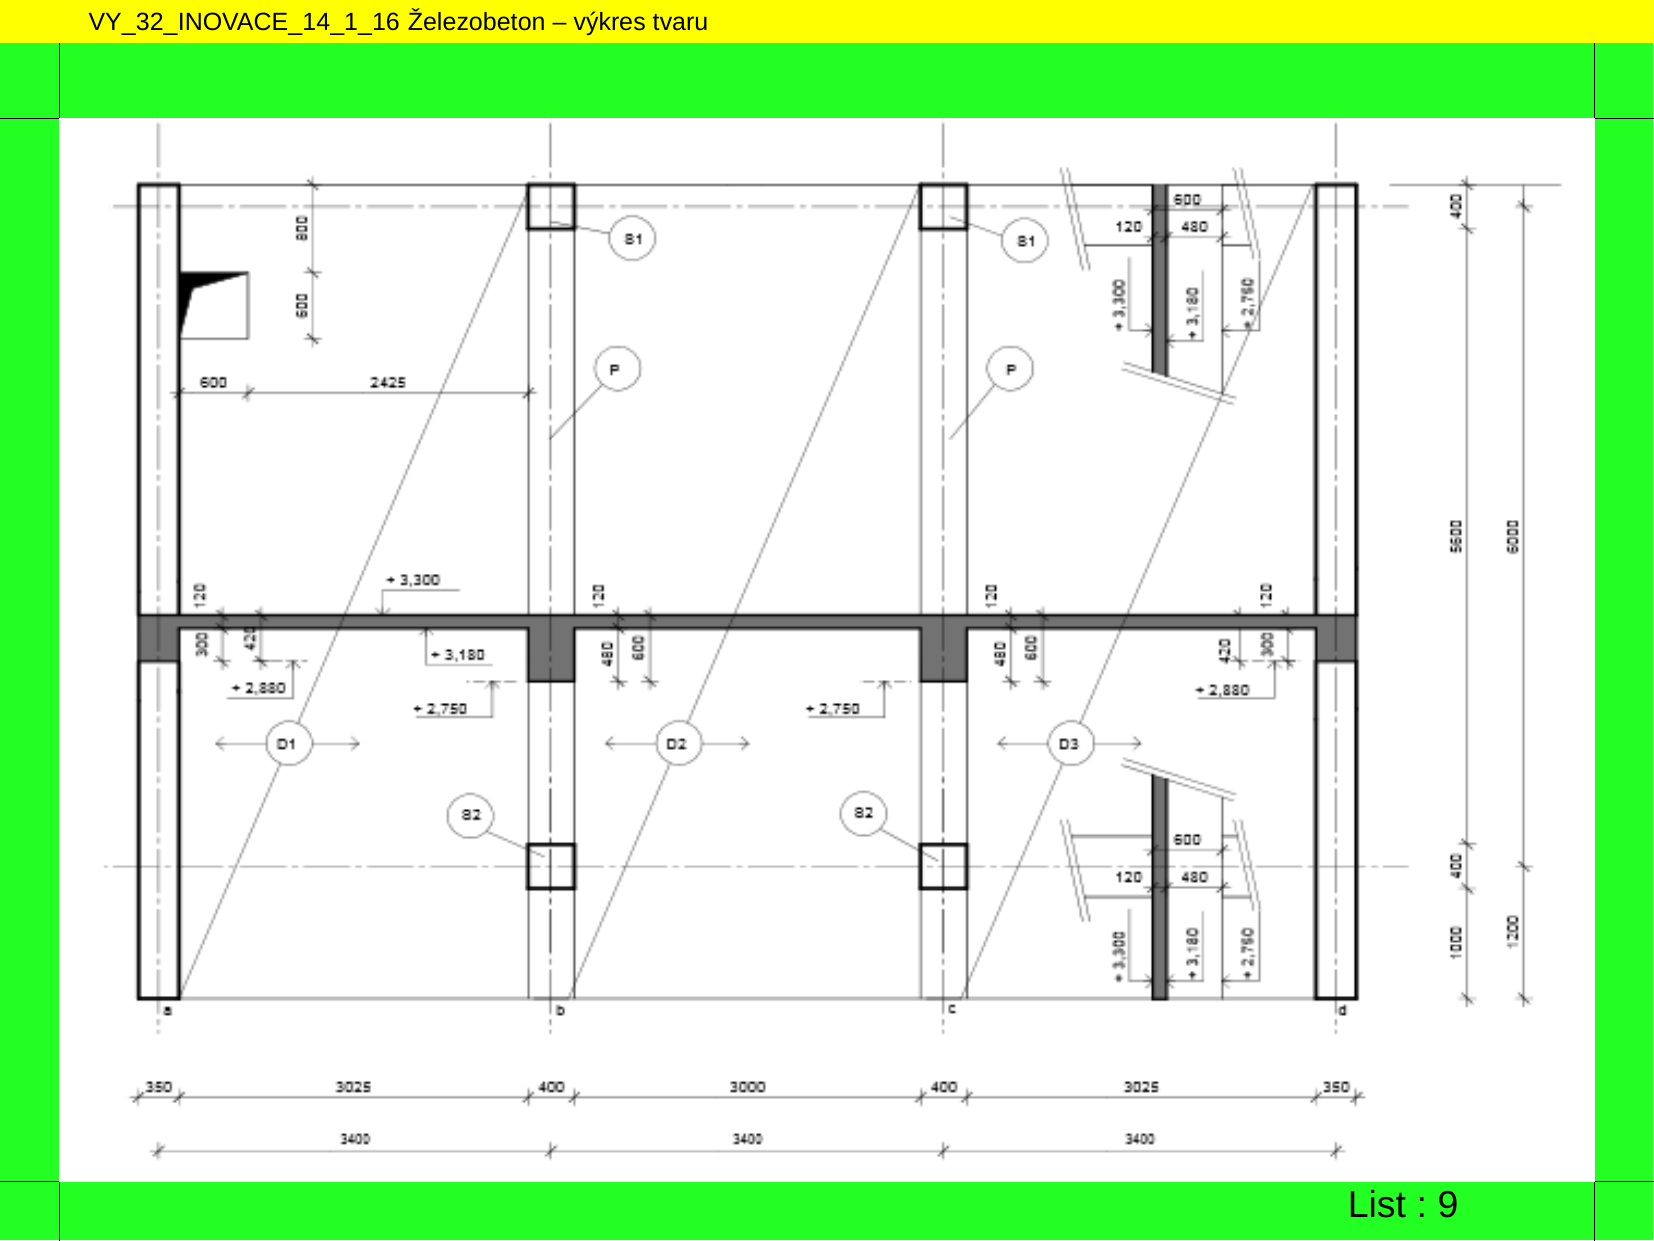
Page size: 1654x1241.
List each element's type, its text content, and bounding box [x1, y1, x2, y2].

picture [59, 118, 1595, 1182]
text_box VY_32_INOVACE_14_1_16 Železobeton – výkres tvaru [0, 0, 1654, 43]
text_box List : <číslo> [1357, 1176, 1599, 1241]
